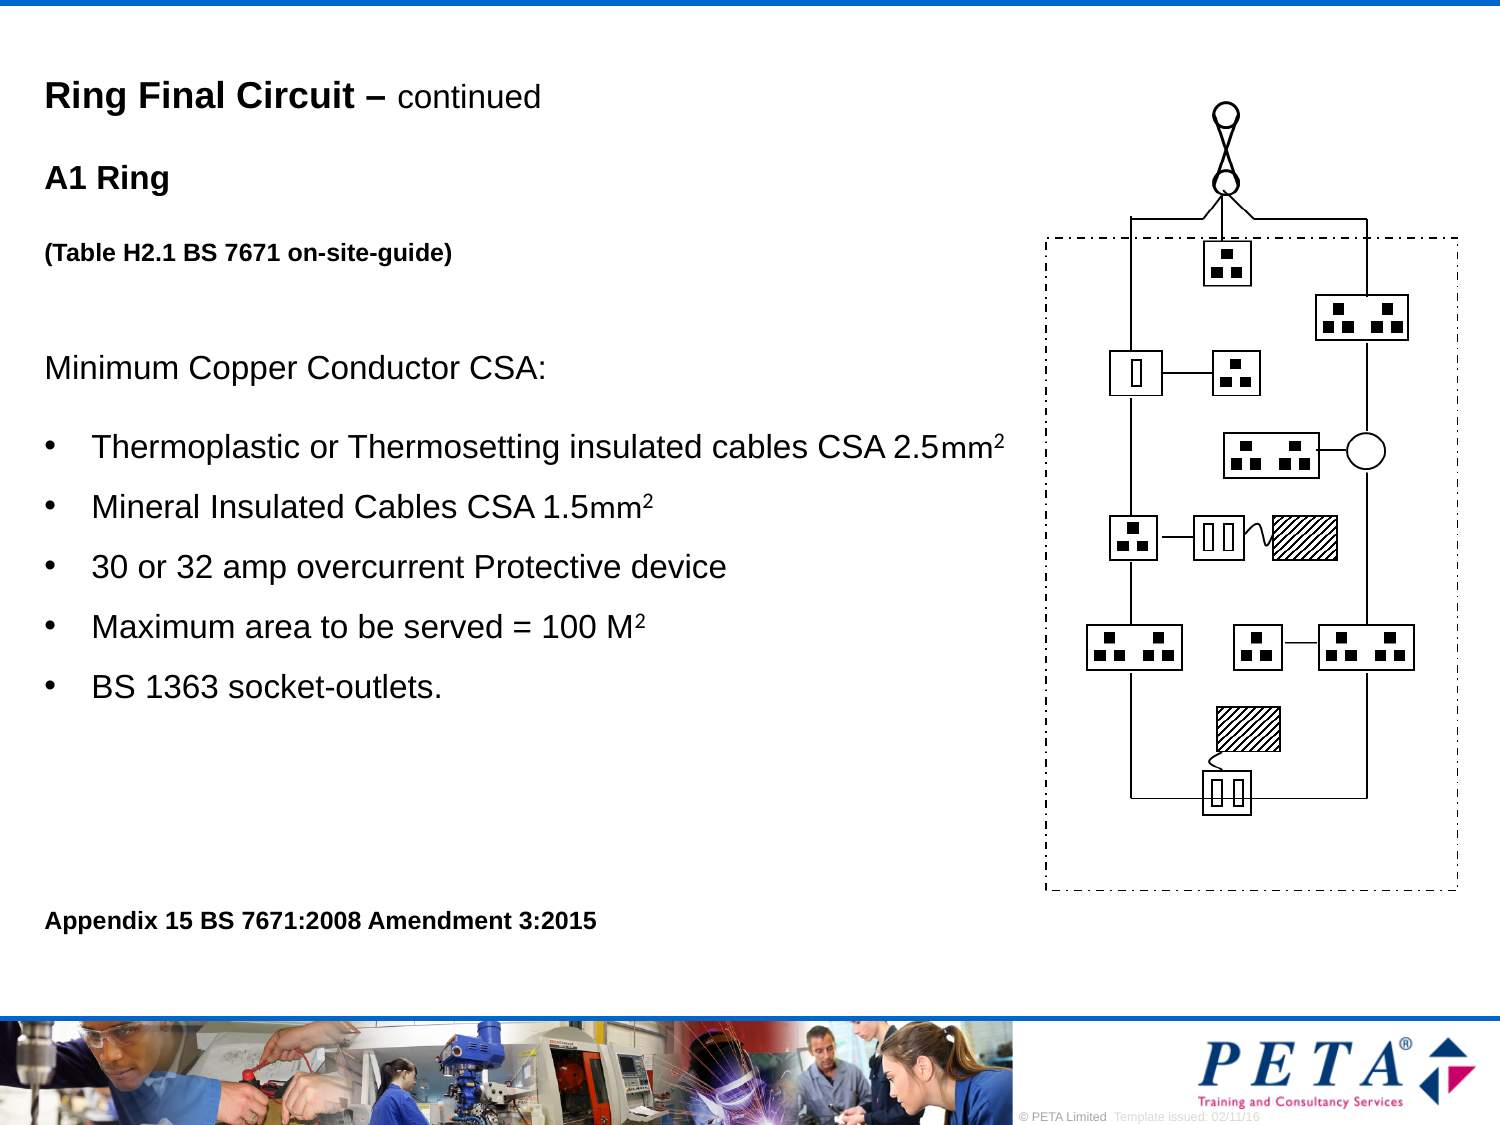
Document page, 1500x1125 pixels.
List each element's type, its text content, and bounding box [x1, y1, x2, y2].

text_box Ring Final Circuit – continued A1 Ring (Table H2.1 BS 7671 on-site-guide) Minimum Copper Conductor CSA: Thermoplastic or Thermosetting insulated cables CSA 2.5mm2 Mineral Insulated Cables CSA 1.5mm2 30 or 32 amp overcurrent Protective device Maximum area to be served = 100 M2 BS 1363 socket-outlets. Appendix 15 BS 7671:2008 Amendment 3:2015 [29, 63, 1046, 953]
picture [1045, 101, 1458, 891]
